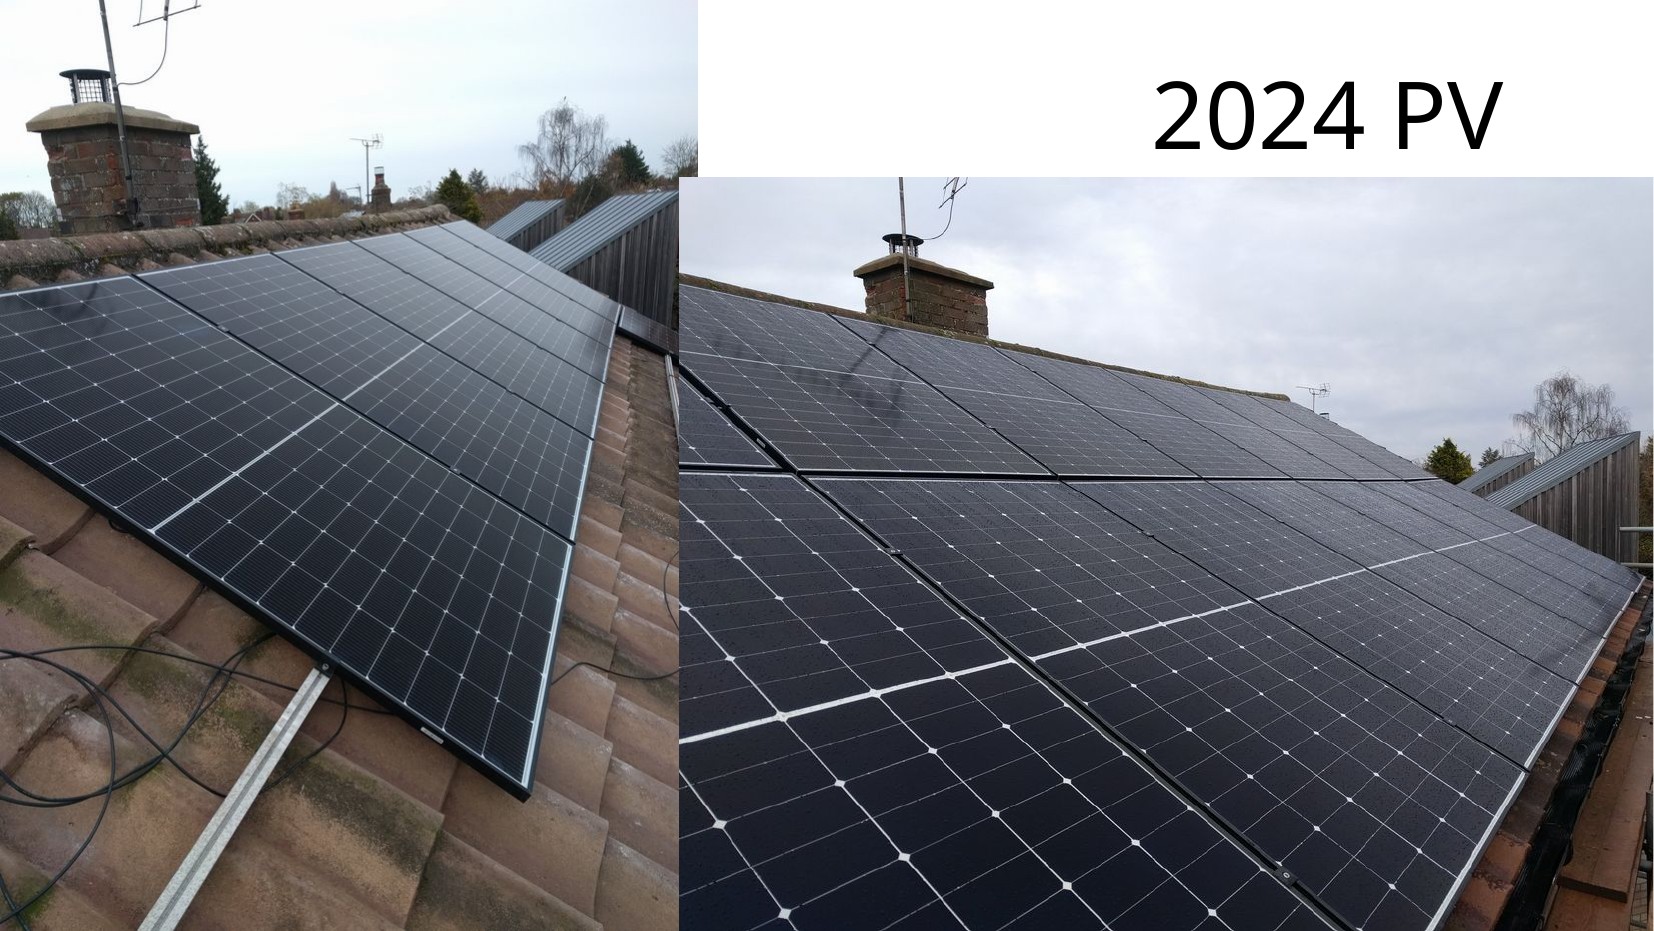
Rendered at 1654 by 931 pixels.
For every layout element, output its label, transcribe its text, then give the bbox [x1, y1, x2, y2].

title 2024 PV [1151, 14, 1654, 177]
picture [0, 0, 1654, 931]
